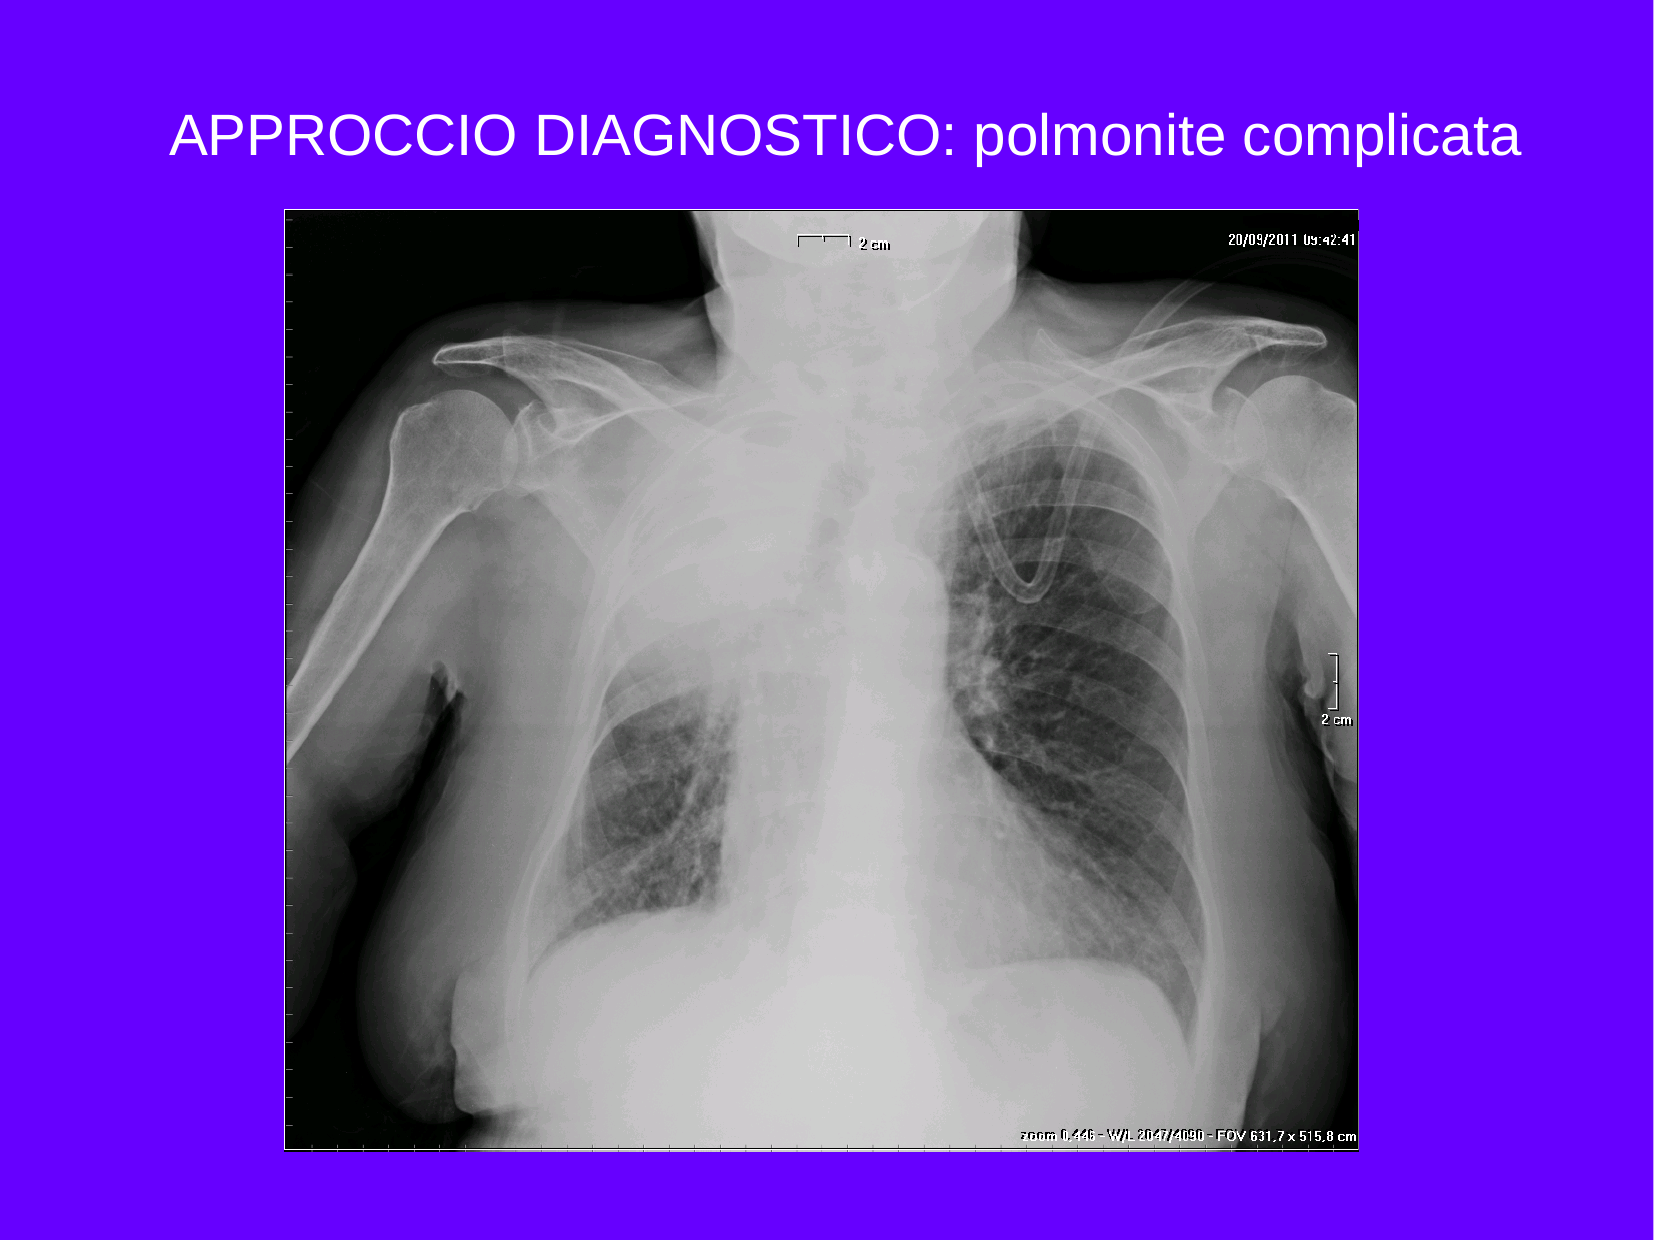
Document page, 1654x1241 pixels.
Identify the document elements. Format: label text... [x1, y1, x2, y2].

title APPROCCIO DIAGNOSTICO: polmonite complicata [150, 62, 1568, 189]
picture [284, 209, 1359, 1152]
